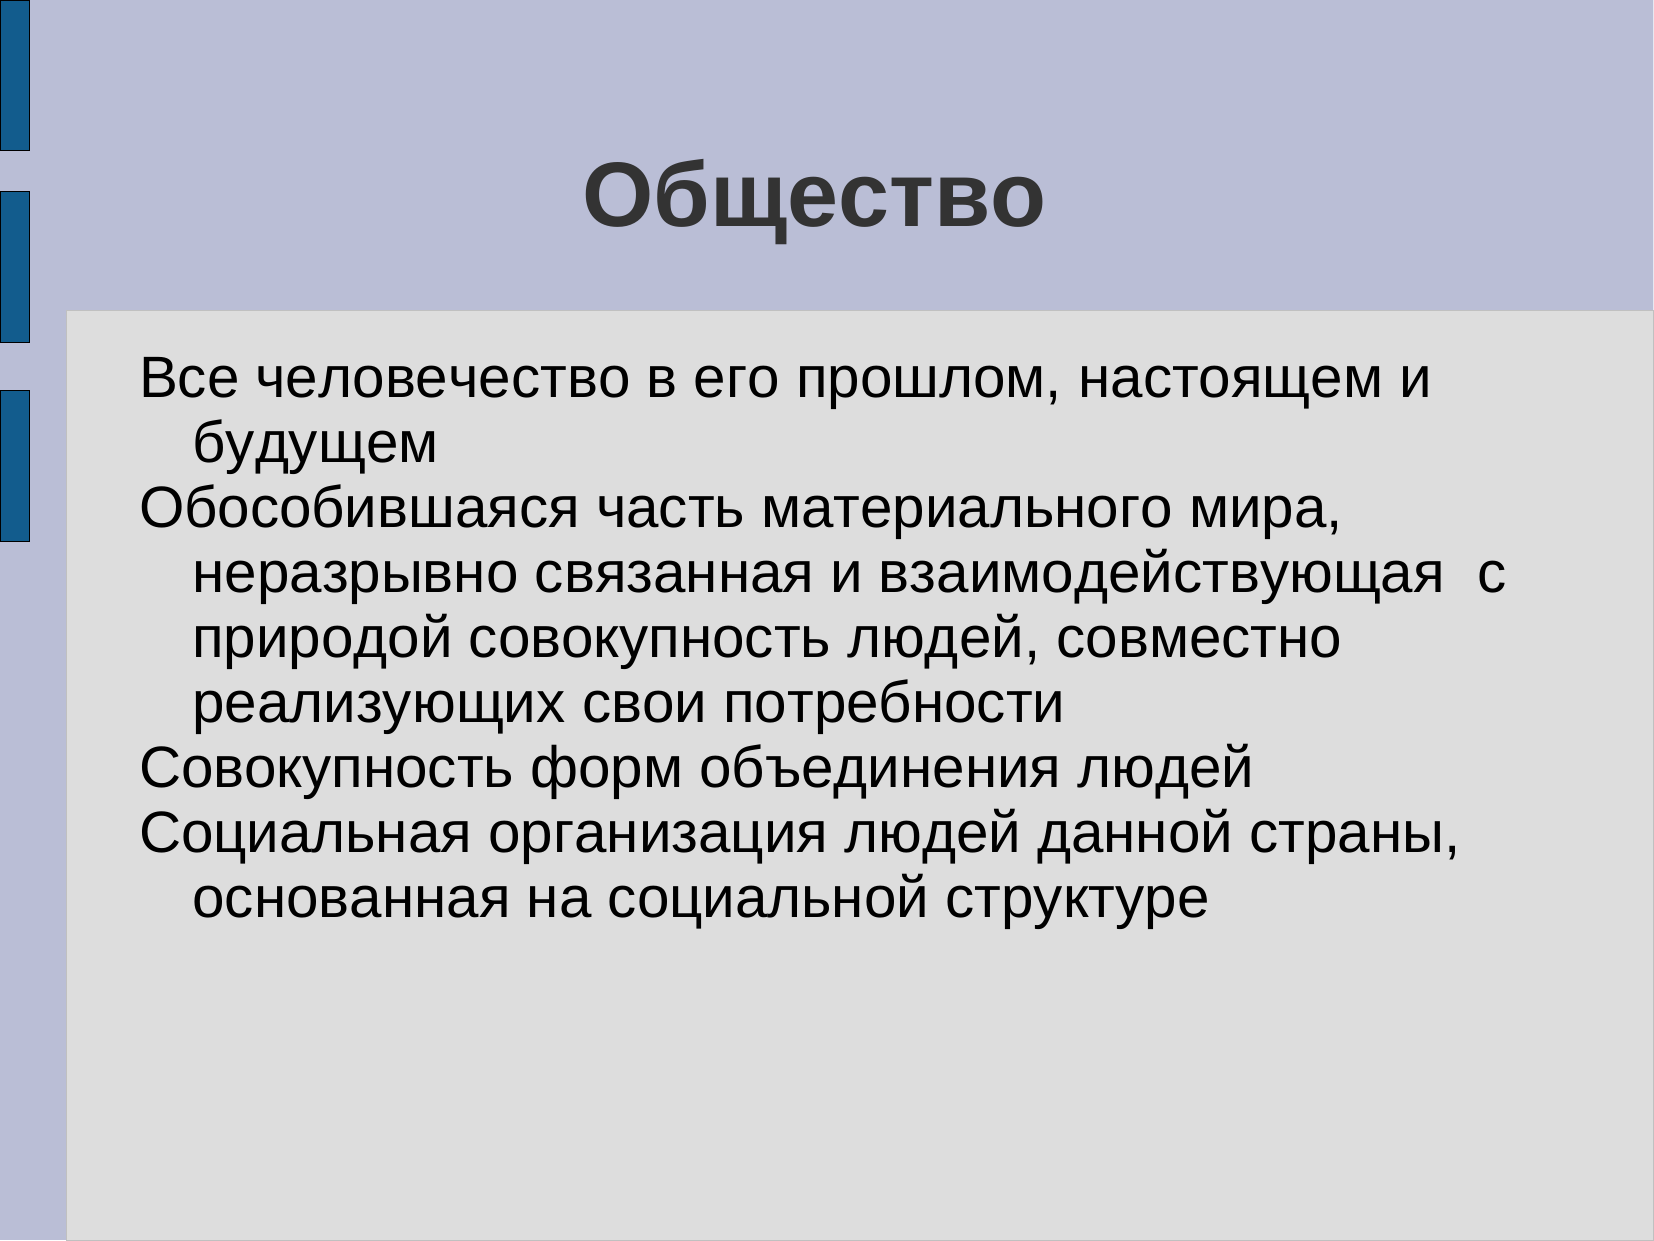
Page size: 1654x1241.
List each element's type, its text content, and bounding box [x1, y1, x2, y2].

list Все человечество в его прошлом, настоящем и будущем Обособившаяся часть материального мира, неразрывно связанная и взаимодействующая с природой совокупность людей, совместно реализующих свои потребности Совокупность форм объединения людей Социальная организация людей данной страны, основанная на социальной структуре [121, 344, 1534, 1112]
title Общество [121, 91, 1534, 299]
